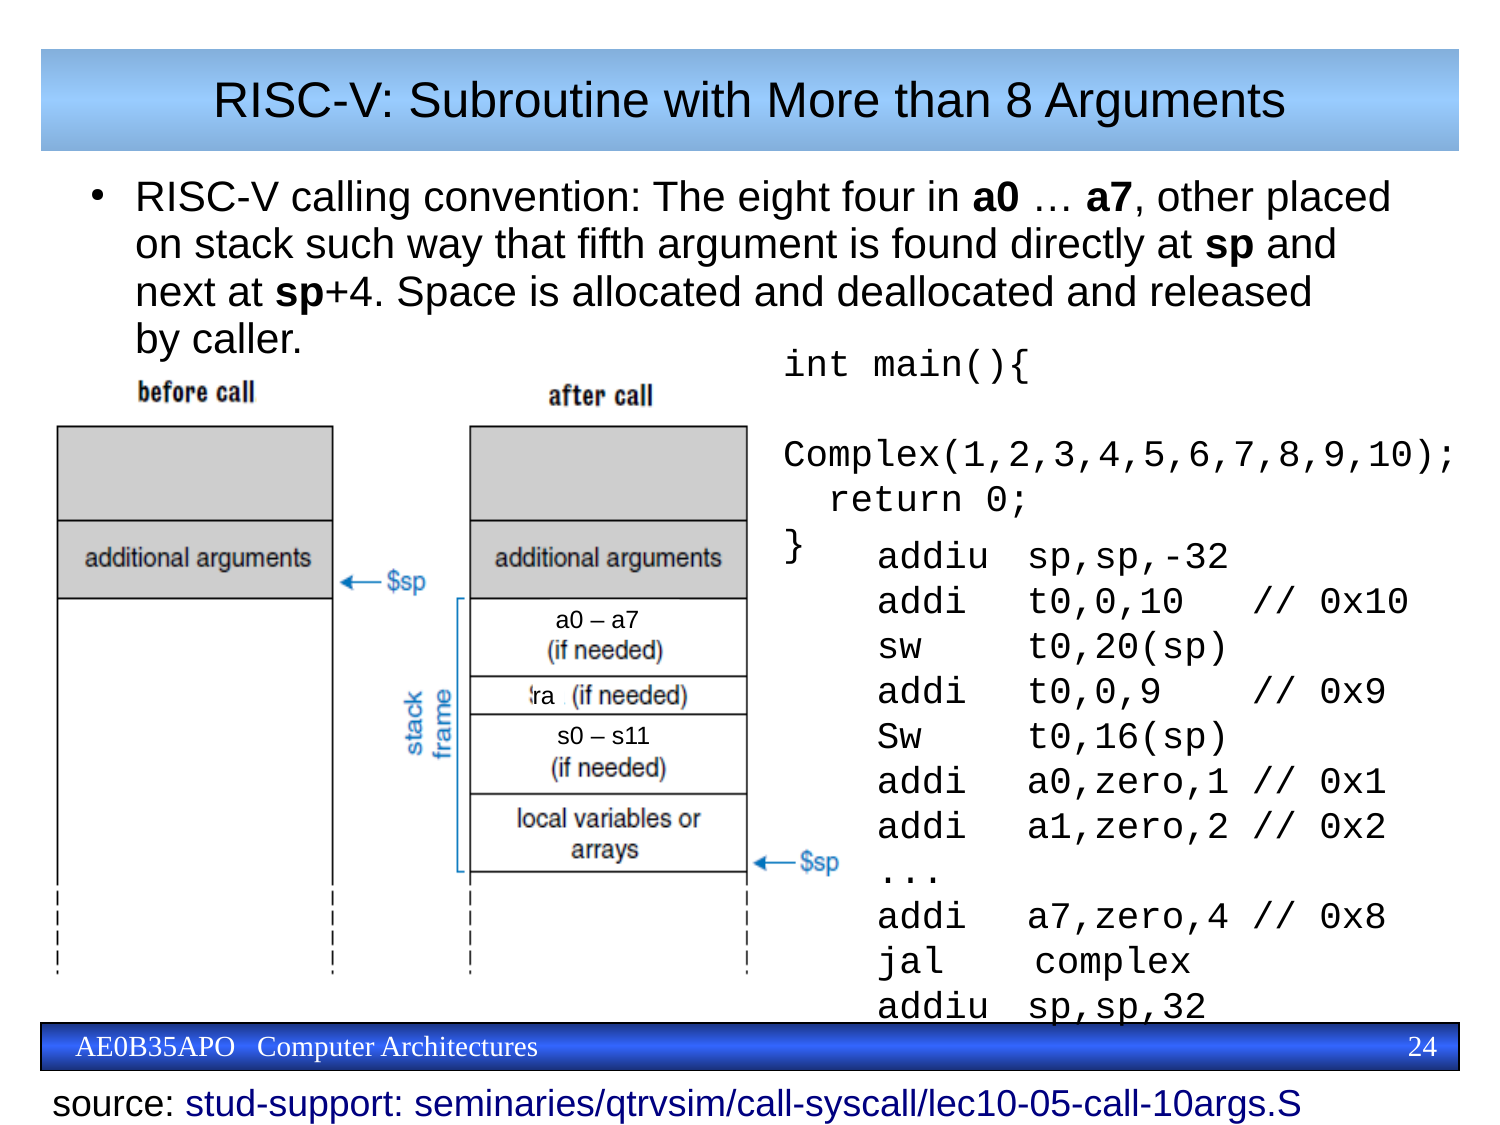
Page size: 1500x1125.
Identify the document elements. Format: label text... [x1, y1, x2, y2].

text_box a0 – a7 [549, 599, 680, 640]
text_box addiu sp,sp,-32 addi t0,0,10 // 0x10 sw t0,20(sp) addi t0,0,9 // 0x9 Sw t0,16(sp) addi a0,zero,1 // 0x1 addi a1,zero,2 // 0x2 ... addi a7,zero,4 // 0x8 jal complex addiu sp,sp,32 [862, 524, 1468, 1034]
text_box s0 – s11 [551, 716, 682, 757]
text_box ra [532, 681, 564, 710]
picture [41, 368, 844, 998]
text_box int main(){ Complex(1,2,3,4,5,6,7,8,9,10); return 0; } [768, 331, 1476, 572]
title RISC-V: Subroutine with More than 8 Arguments [41, 49, 1459, 151]
text_box source: stud-support: seminaries/qtrvsim/call-syscall/lec10-05-call-10args.S [37, 1074, 1438, 1125]
list RISC-V calling convention: The eight four in a0 … a7, other placed on stack such way that fifth argument is found directly at sp and next at sp+4. Space is allocated and deallocated and released by caller. [75, 172, 1400, 363]
